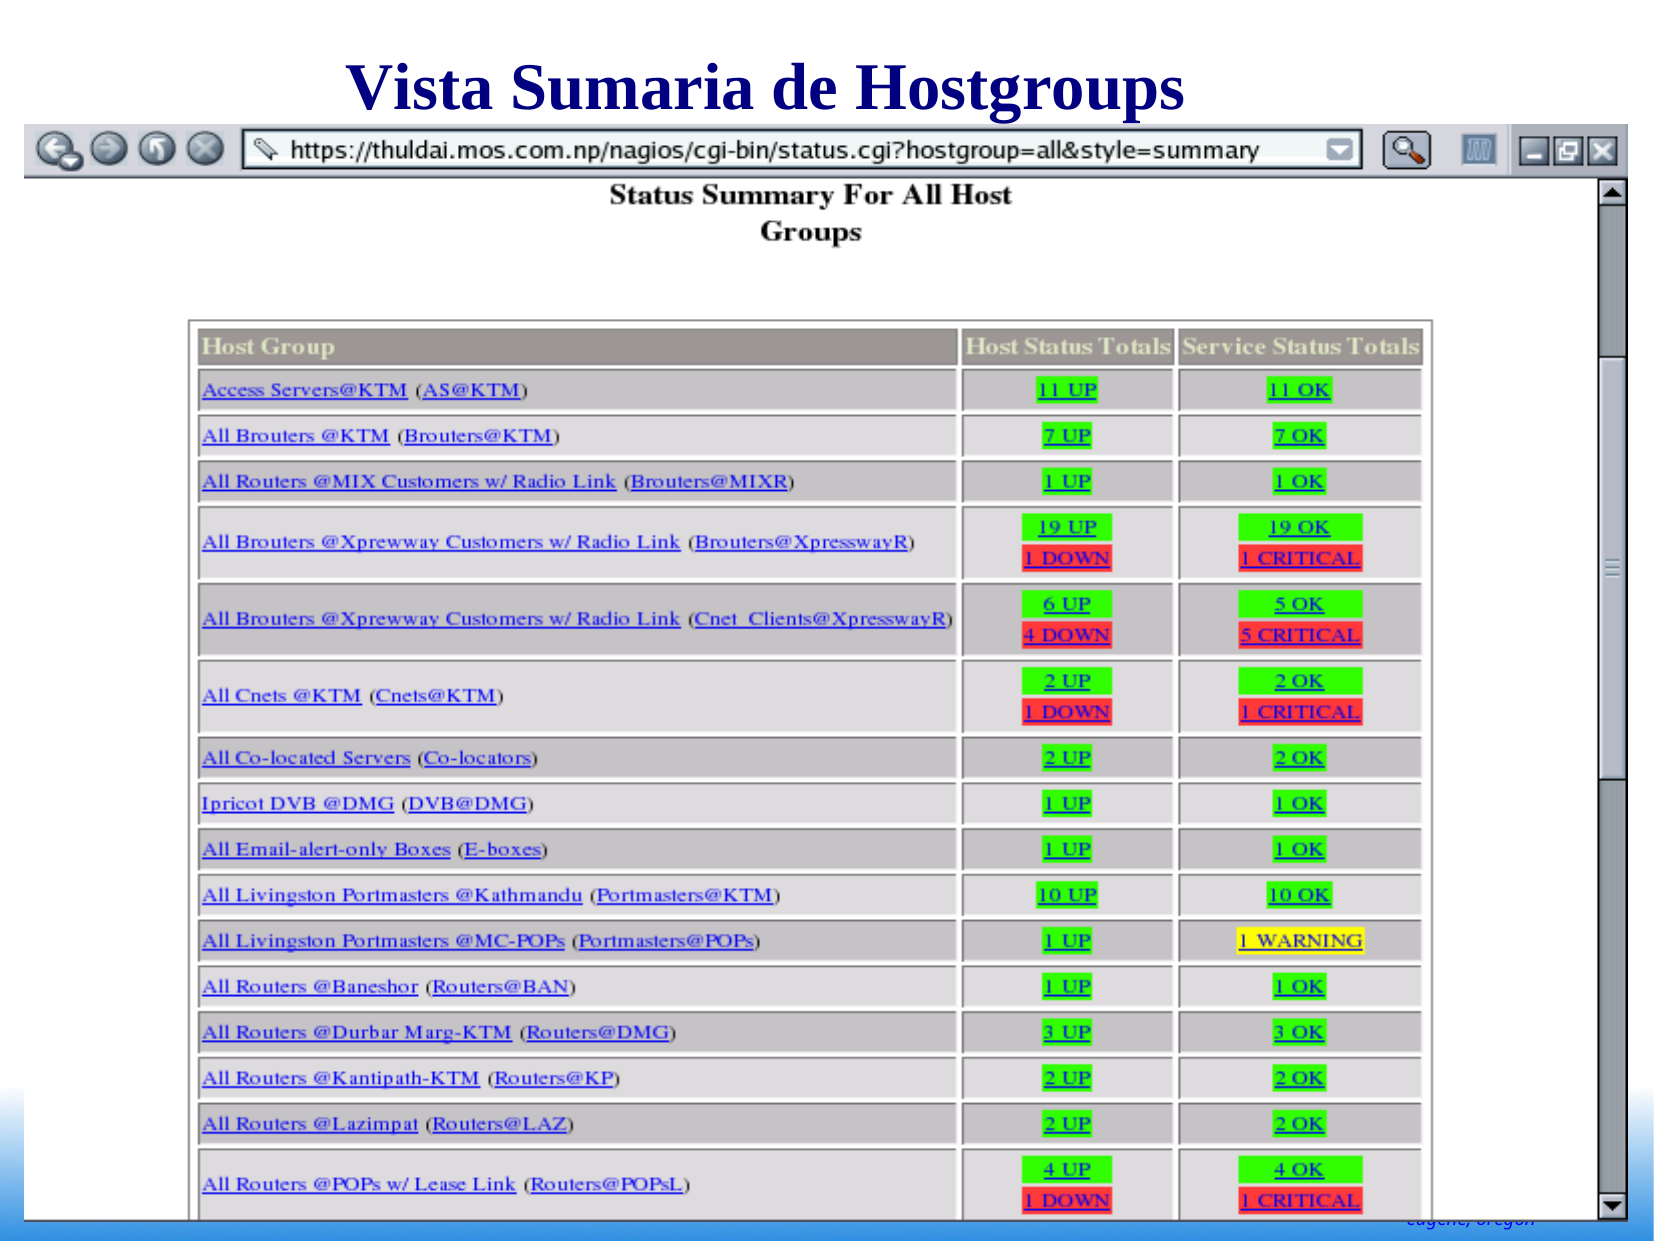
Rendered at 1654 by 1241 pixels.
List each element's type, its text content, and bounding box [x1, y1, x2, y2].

picture [0, 124, 1654, 1241]
text_box Vista Sumaria de Hostgroups [128, 0, 1404, 124]
